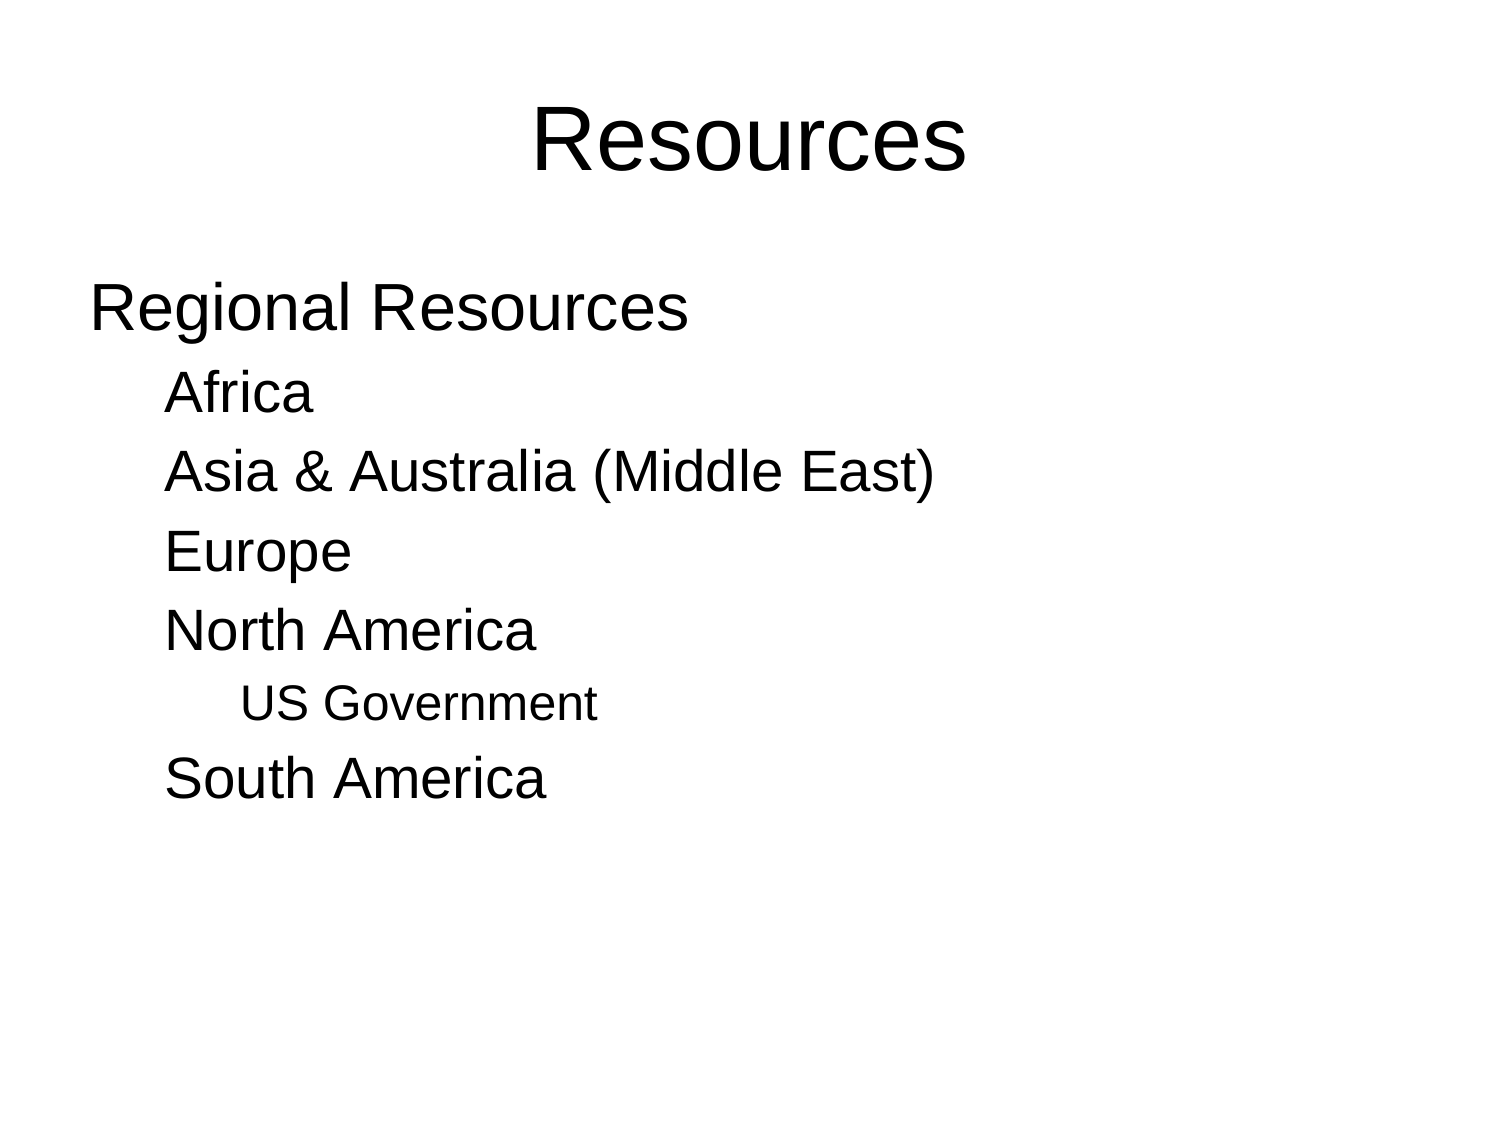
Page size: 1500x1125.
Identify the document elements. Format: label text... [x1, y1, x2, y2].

title Resources [75, 45, 1426, 233]
list Regional Resources Africa Asia & Australia (Middle East) Europe North America US Government South America [75, 262, 1426, 1119]
